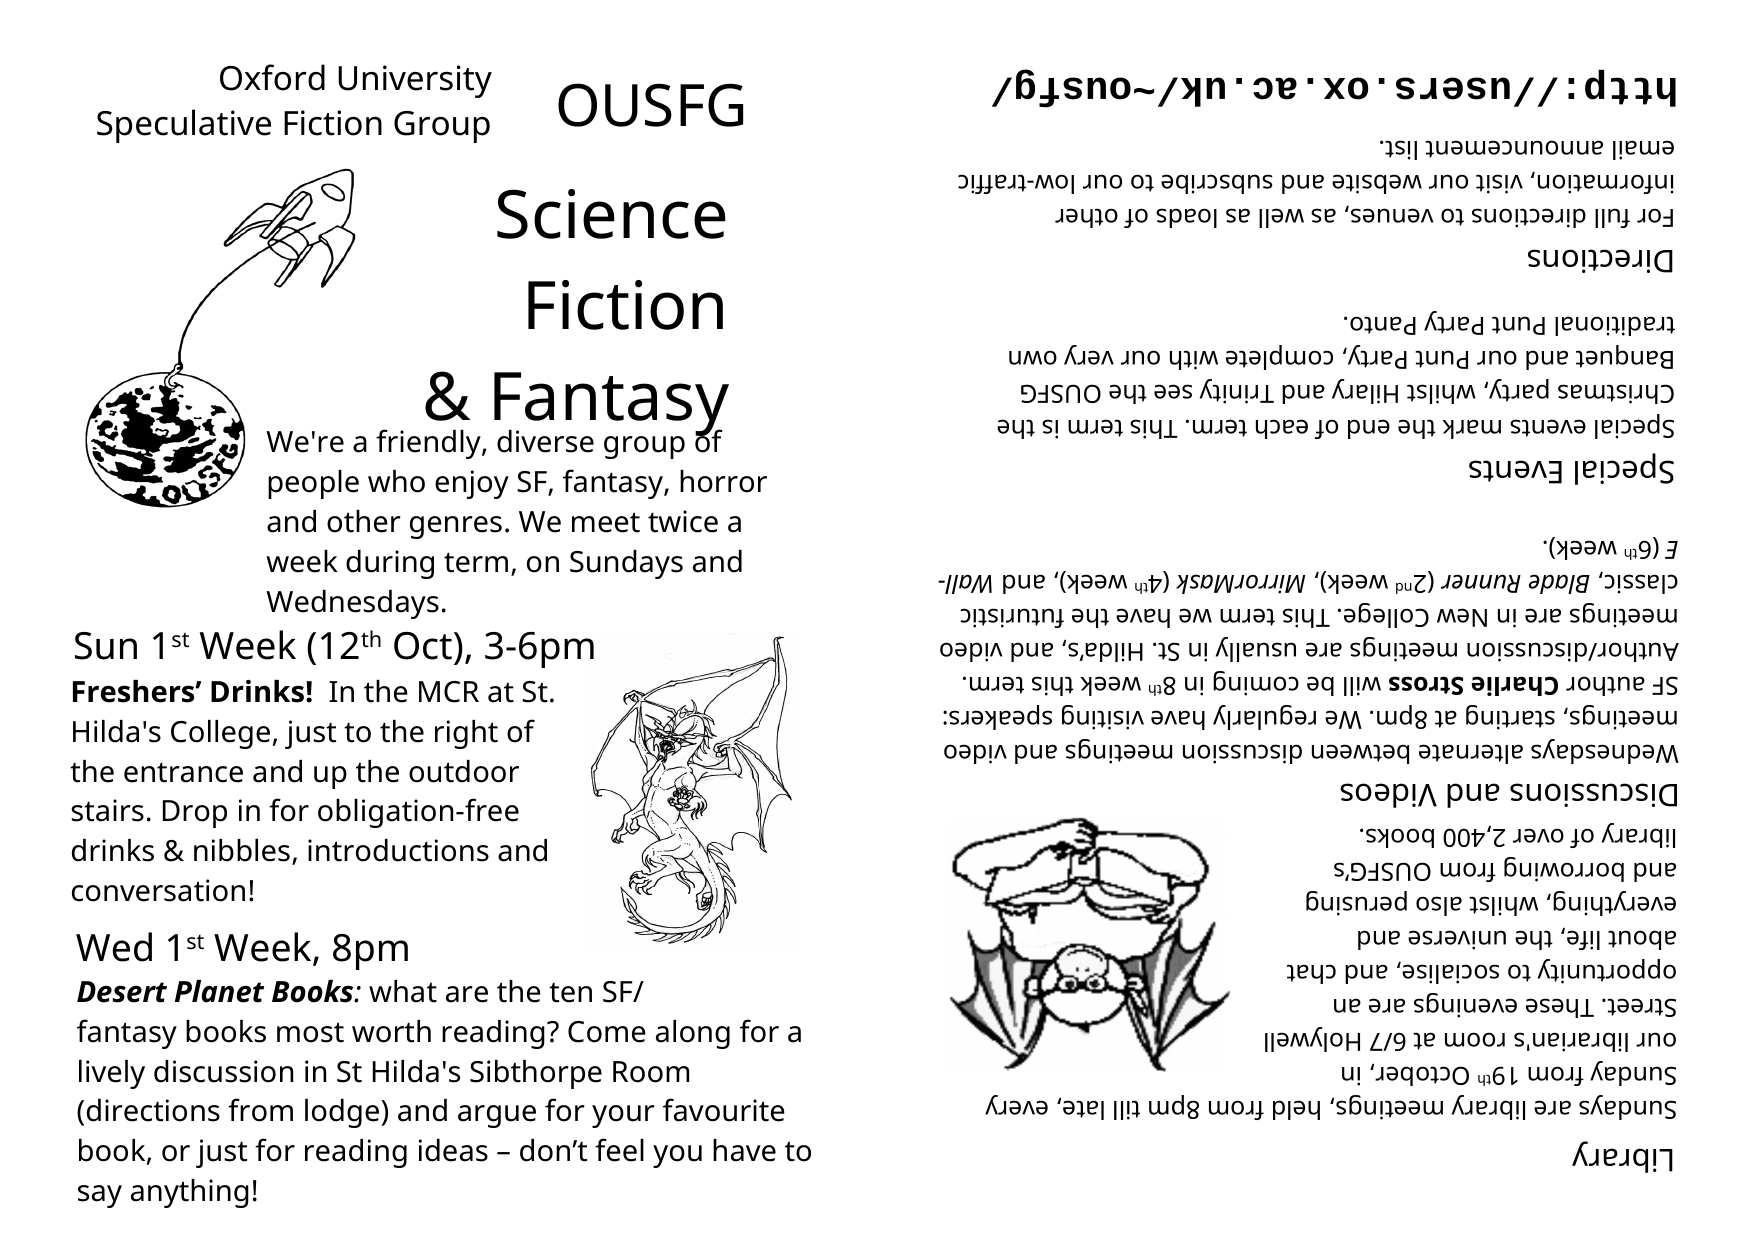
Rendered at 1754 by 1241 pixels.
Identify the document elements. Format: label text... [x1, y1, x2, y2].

picture [61, 159, 389, 518]
text_box Discussions and Videos [1246, 752, 1695, 826]
text_box Desert Planet Books: what are the ten SF/ fantasy books most worth reading? Come along for a lively discussion in St Hilda's Sibthorpe Room (directions from lodge) and argue for your favourite book, or just for reading ideas – don’t feel you have to say anything! [61, 963, 851, 1217]
text_box Sundays are library meetings, held from 8pm till late, every Sunday from 19th October, in our librarian's room at 6/7 Holywell Street. These evenings are an opportunity to socialise, and chat about life, the universe and everything, whilst also perusing and borrowing from OUSFG’s library of over 2,400 books. [934, 792, 1693, 1136]
text_box Directions [1478, 222, 1691, 292]
text_box http://users.ox.ac.uk/~ousfg/ [892, 59, 1694, 119]
picture [584, 673, 800, 949]
text_box Special events mark the end of each term. This term is the Christmas party, whilst Hilary and Trinity see the OUSFG Banquet and our Punt Party, complete with our very own traditional Punt Party Panto. [912, 321, 1691, 455]
text_box Special Events [1401, 428, 1691, 502]
text_box Wednesdays alternate between discussion meetings and video meetings, starting at 8pm. We regularly have visiting speakers: SF author Charlie Stross will be coming in 8th week this term. Author/discussion meetings are usually in St. Hilda’s, and video meetings are in New College. This term we have the futuristic classic, Blade Runner (2nd week), MirrorMask (4th week), and Wall-E (6th week). [915, 526, 1694, 780]
text_box Library [1530, 1117, 1691, 1191]
text_box Sun 1st Week (12th Oct), 3-6pm [58, 611, 693, 671]
text_box Science Fiction & Fantasy [407, 159, 808, 414]
text_box Freshers’ Drinks! In the MCR at St. Hilda's College, just to the right of the entrance and up the outdoor stairs. Drop in for obligation-free drinks & nibbles, introductions and conversation! [55, 664, 596, 886]
text_box Oxford University Speculative Fiction Group [80, 47, 625, 141]
text_box We're a friendly, diverse group of people who enjoy SF, fantasy, horror and other genres. We meet twice a week during term, on Sundays and Wednesdays. [251, 414, 813, 673]
text_box OUSFG [540, 56, 817, 152]
text_box For full directions to venues, as well as loads of other information, visit our website and subscribe to our low-traffic email announcement list. [929, 139, 1691, 244]
text_box Wed 1st Week, 8pm [61, 914, 467, 963]
